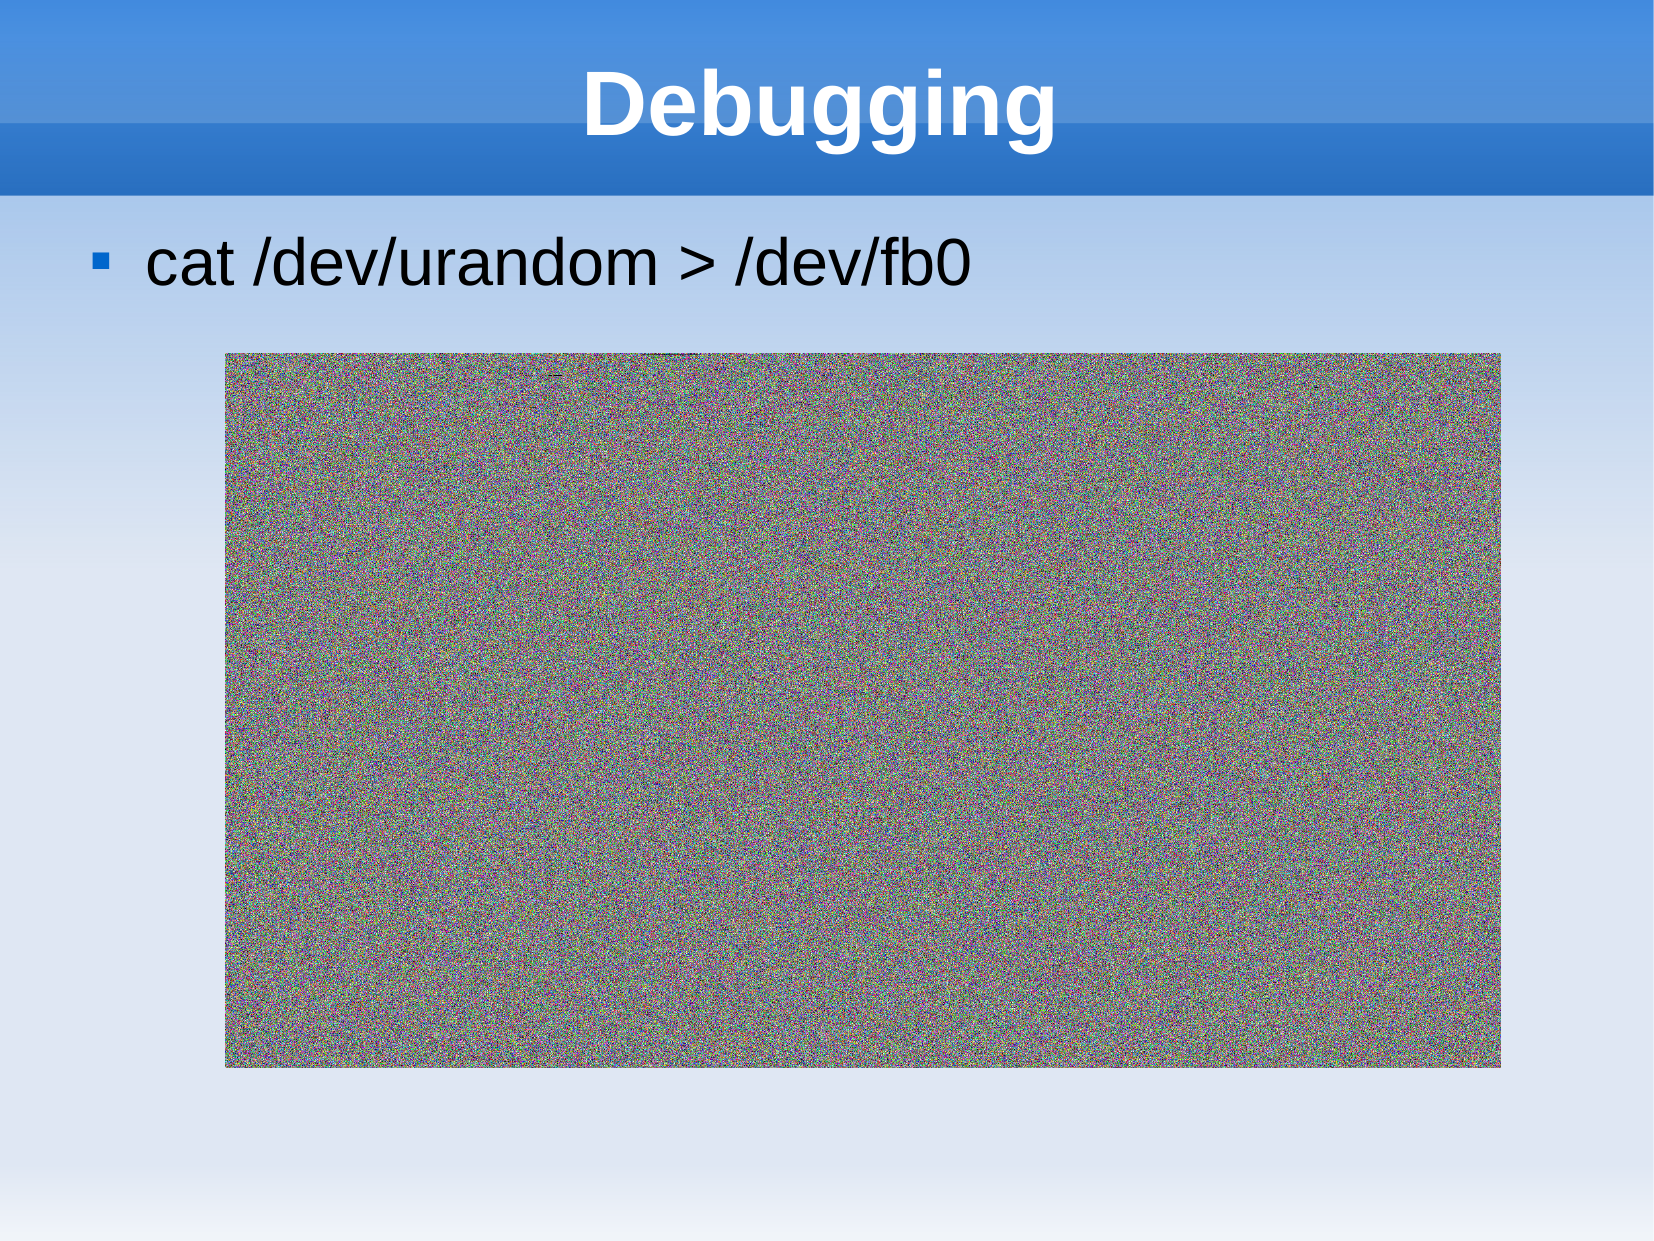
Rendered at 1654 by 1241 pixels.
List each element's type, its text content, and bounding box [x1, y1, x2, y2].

title Debugging [76, 0, 1565, 208]
list cat /dev/urandom > /dev/fb0 [75, 225, 1564, 1044]
picture [0, 0, 1654, 1241]
